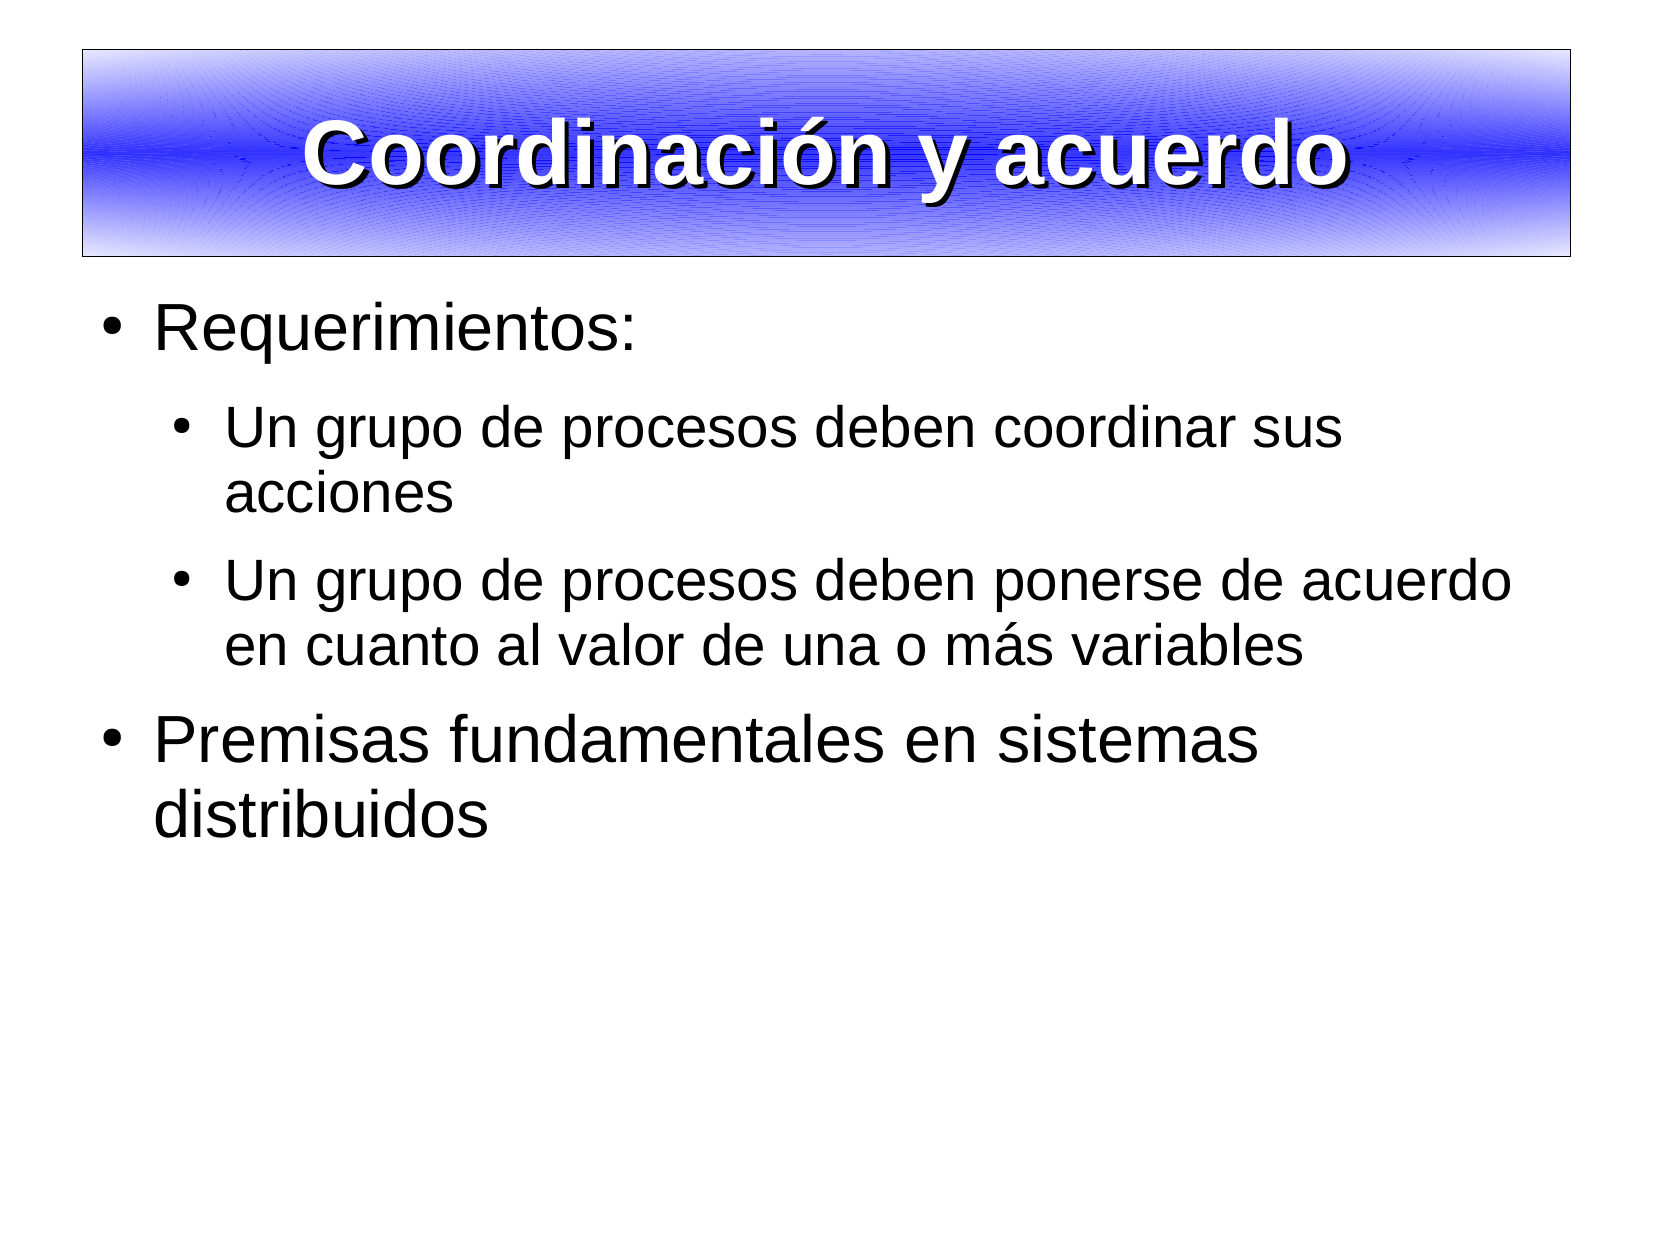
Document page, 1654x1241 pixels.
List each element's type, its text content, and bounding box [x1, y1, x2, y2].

list Requerimientos: Un grupo de procesos deben coordinar sus acciones Un grupo de procesos deben ponerse de acuerdo en cuanto al valor de una o más variables Premisas fundamentales en sistemas distribuidos [82, 290, 1571, 1109]
title Coordinación y acuerdo [82, 49, 1571, 257]
